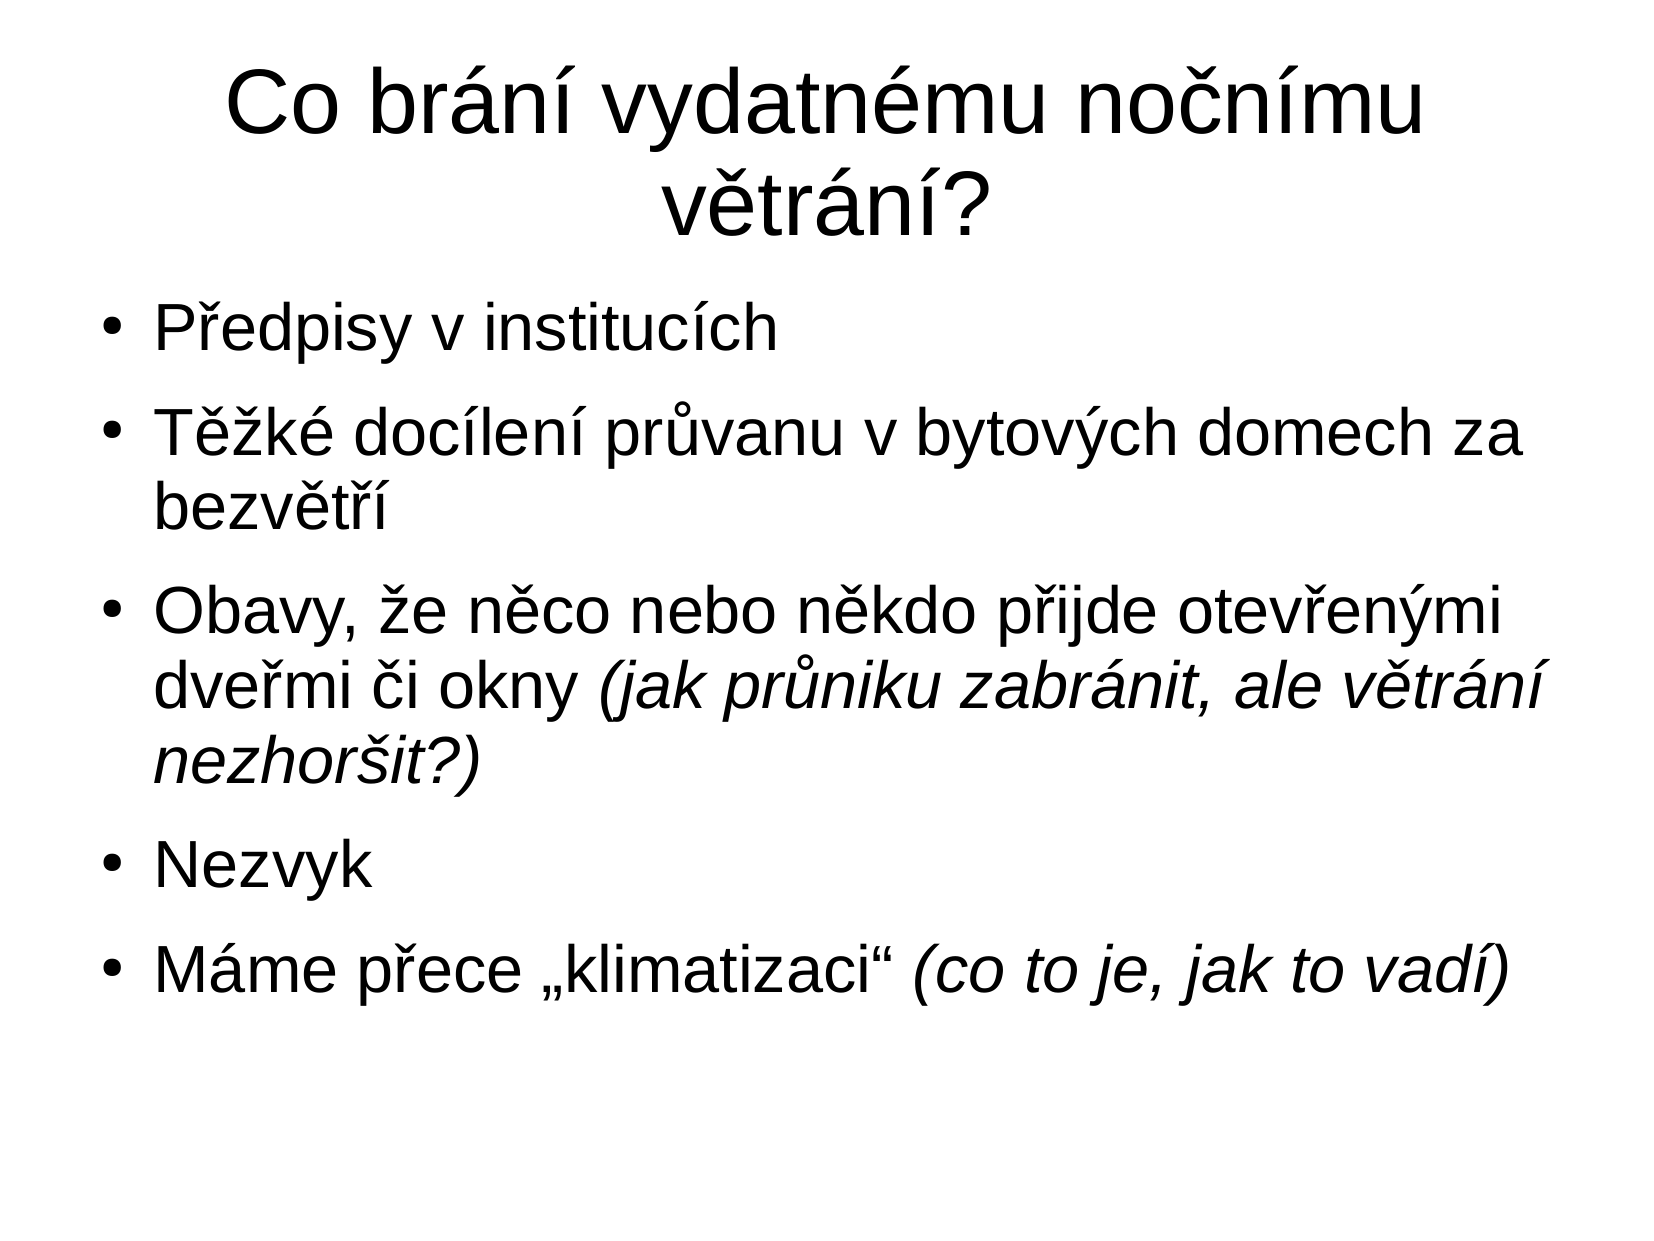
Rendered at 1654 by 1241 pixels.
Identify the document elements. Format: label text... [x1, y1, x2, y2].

title Co brání vydatnému nočnímu větrání? [82, 49, 1571, 257]
list Předpisy v institucích Těžké docílení průvanu v bytových domech za bezvětří Obavy, že něco nebo někdo přijde otevřenými dveřmi či okny (jak průniku zabránit, ale větrání nezhoršit?) Nezvyk Máme přece „klimatizaci“ (co to je, jak to vadí) [82, 290, 1571, 1109]
